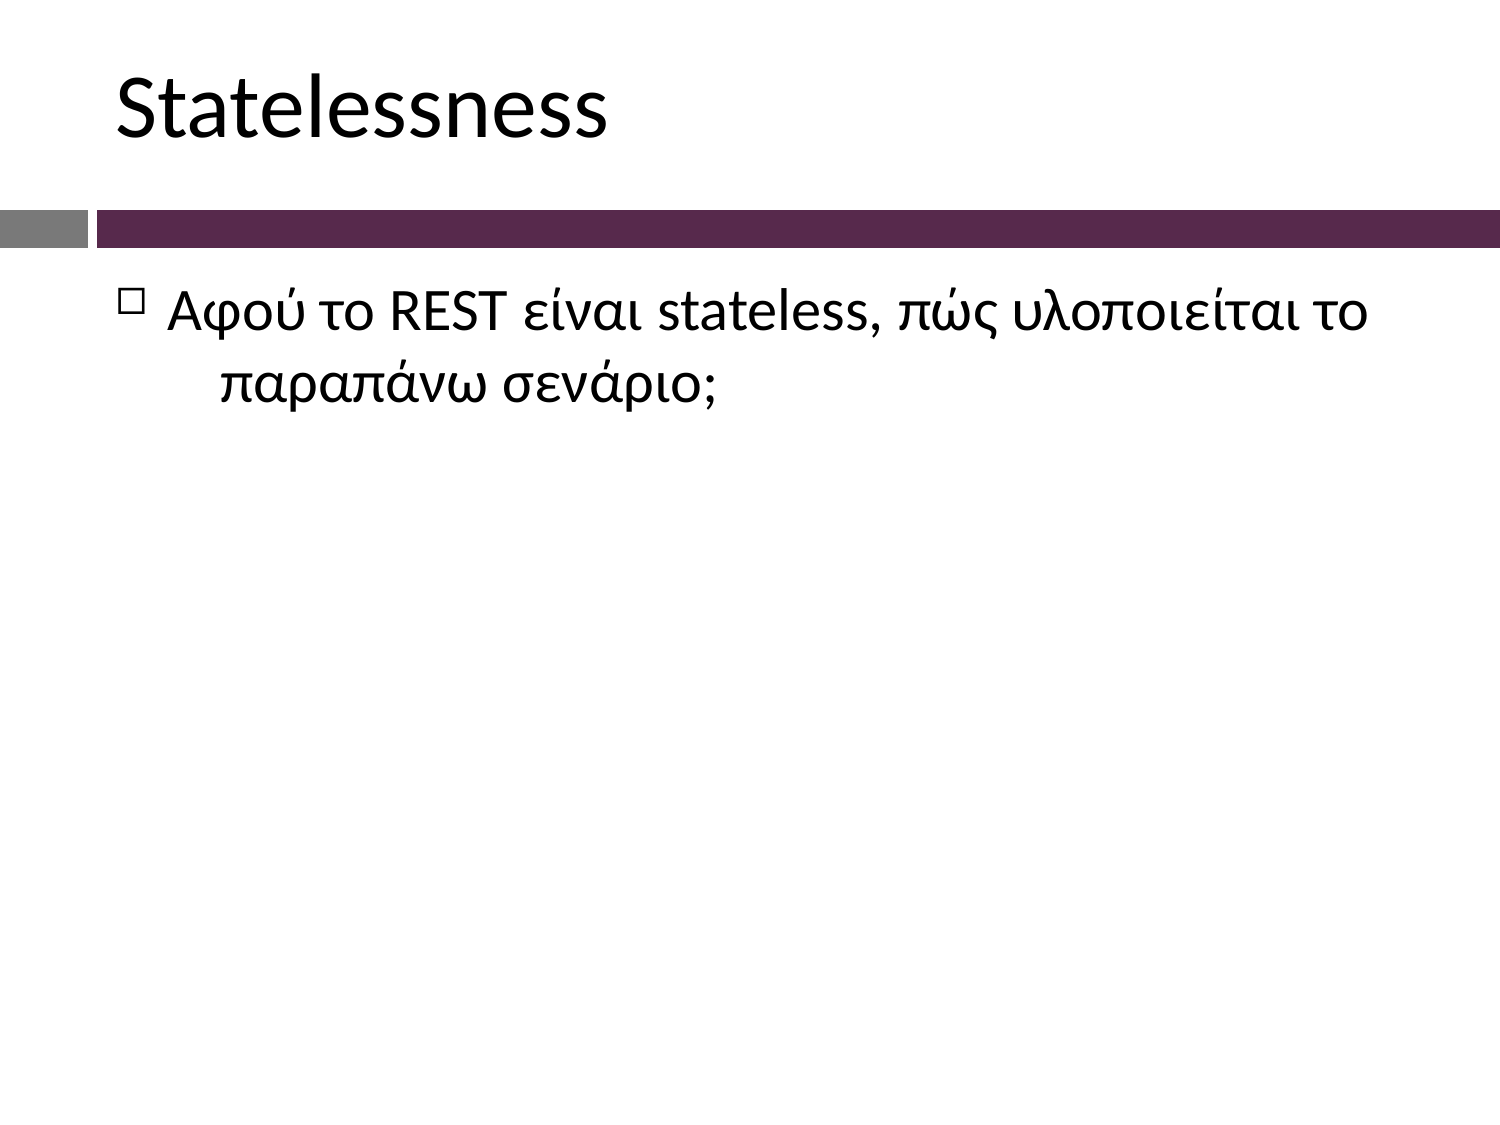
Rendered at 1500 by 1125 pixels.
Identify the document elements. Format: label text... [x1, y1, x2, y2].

title Statelessness [100, 19, 1438, 182]
list Αφού το REST είναι stateless, πώς υλοποιείται το παραπάνω σενάριο; [100, 262, 1438, 1000]
